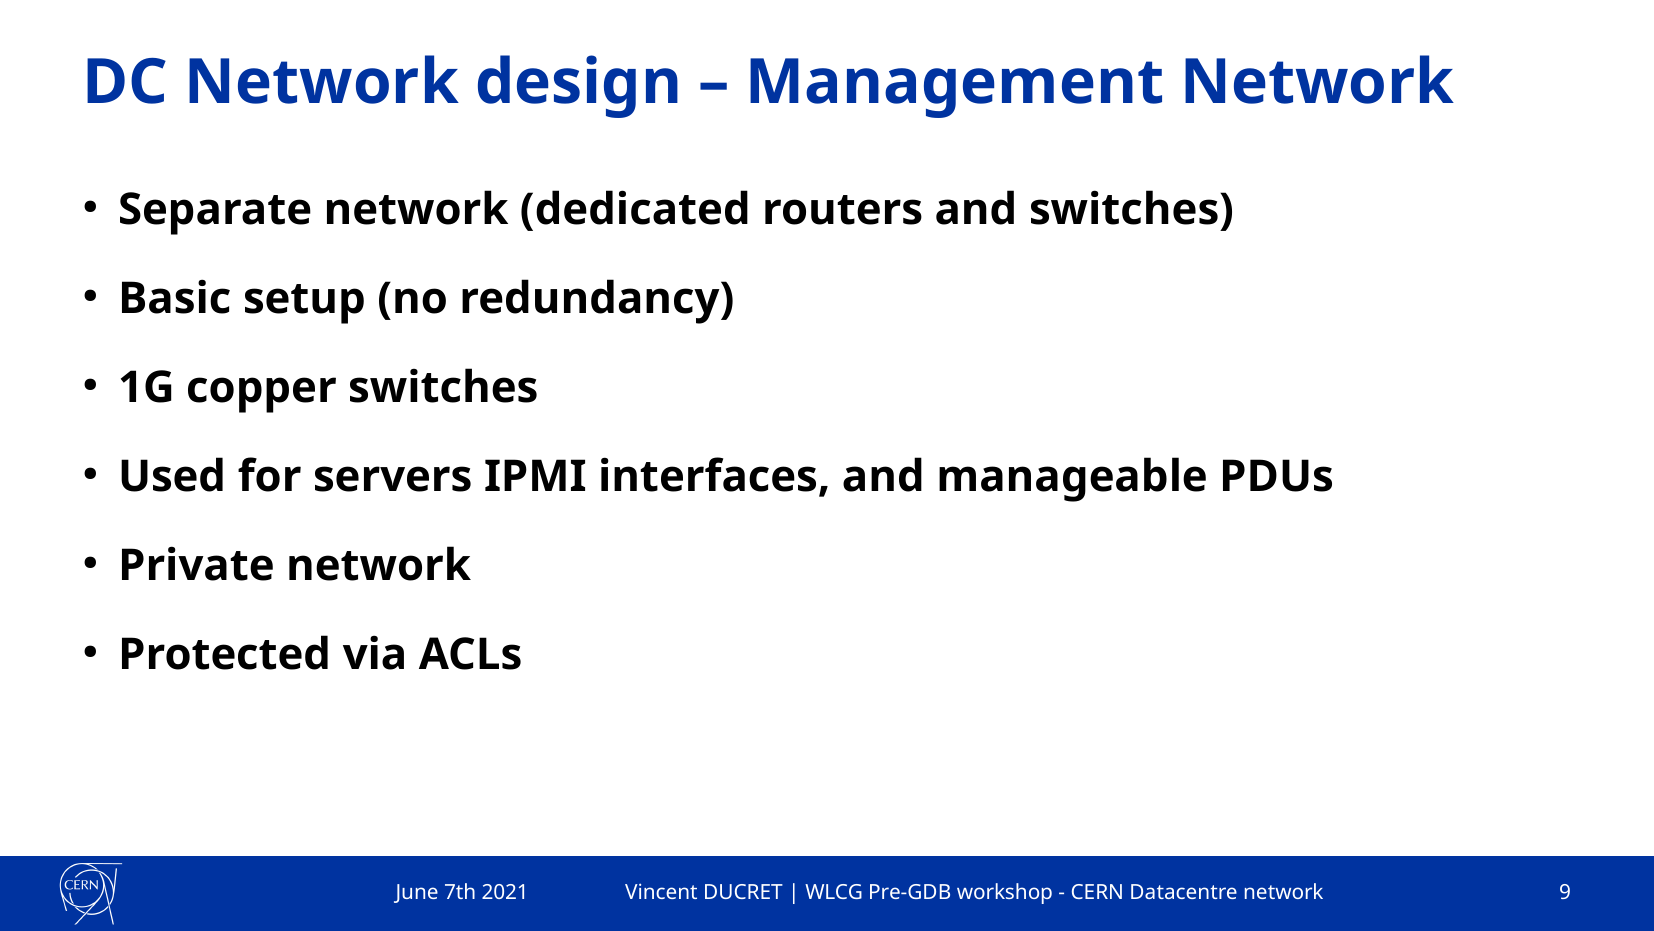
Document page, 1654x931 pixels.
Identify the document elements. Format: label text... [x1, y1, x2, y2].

title DC Network design – Management Network [82, 37, 1571, 193]
list Separate network (dedicated routers and switches) Basic setup (no redundancy) 1G copper switches Used for servers IPMI interfaces, and manageable PDUs Private network Protected via ACLs [82, 177, 1530, 795]
picture [56, 859, 127, 928]
